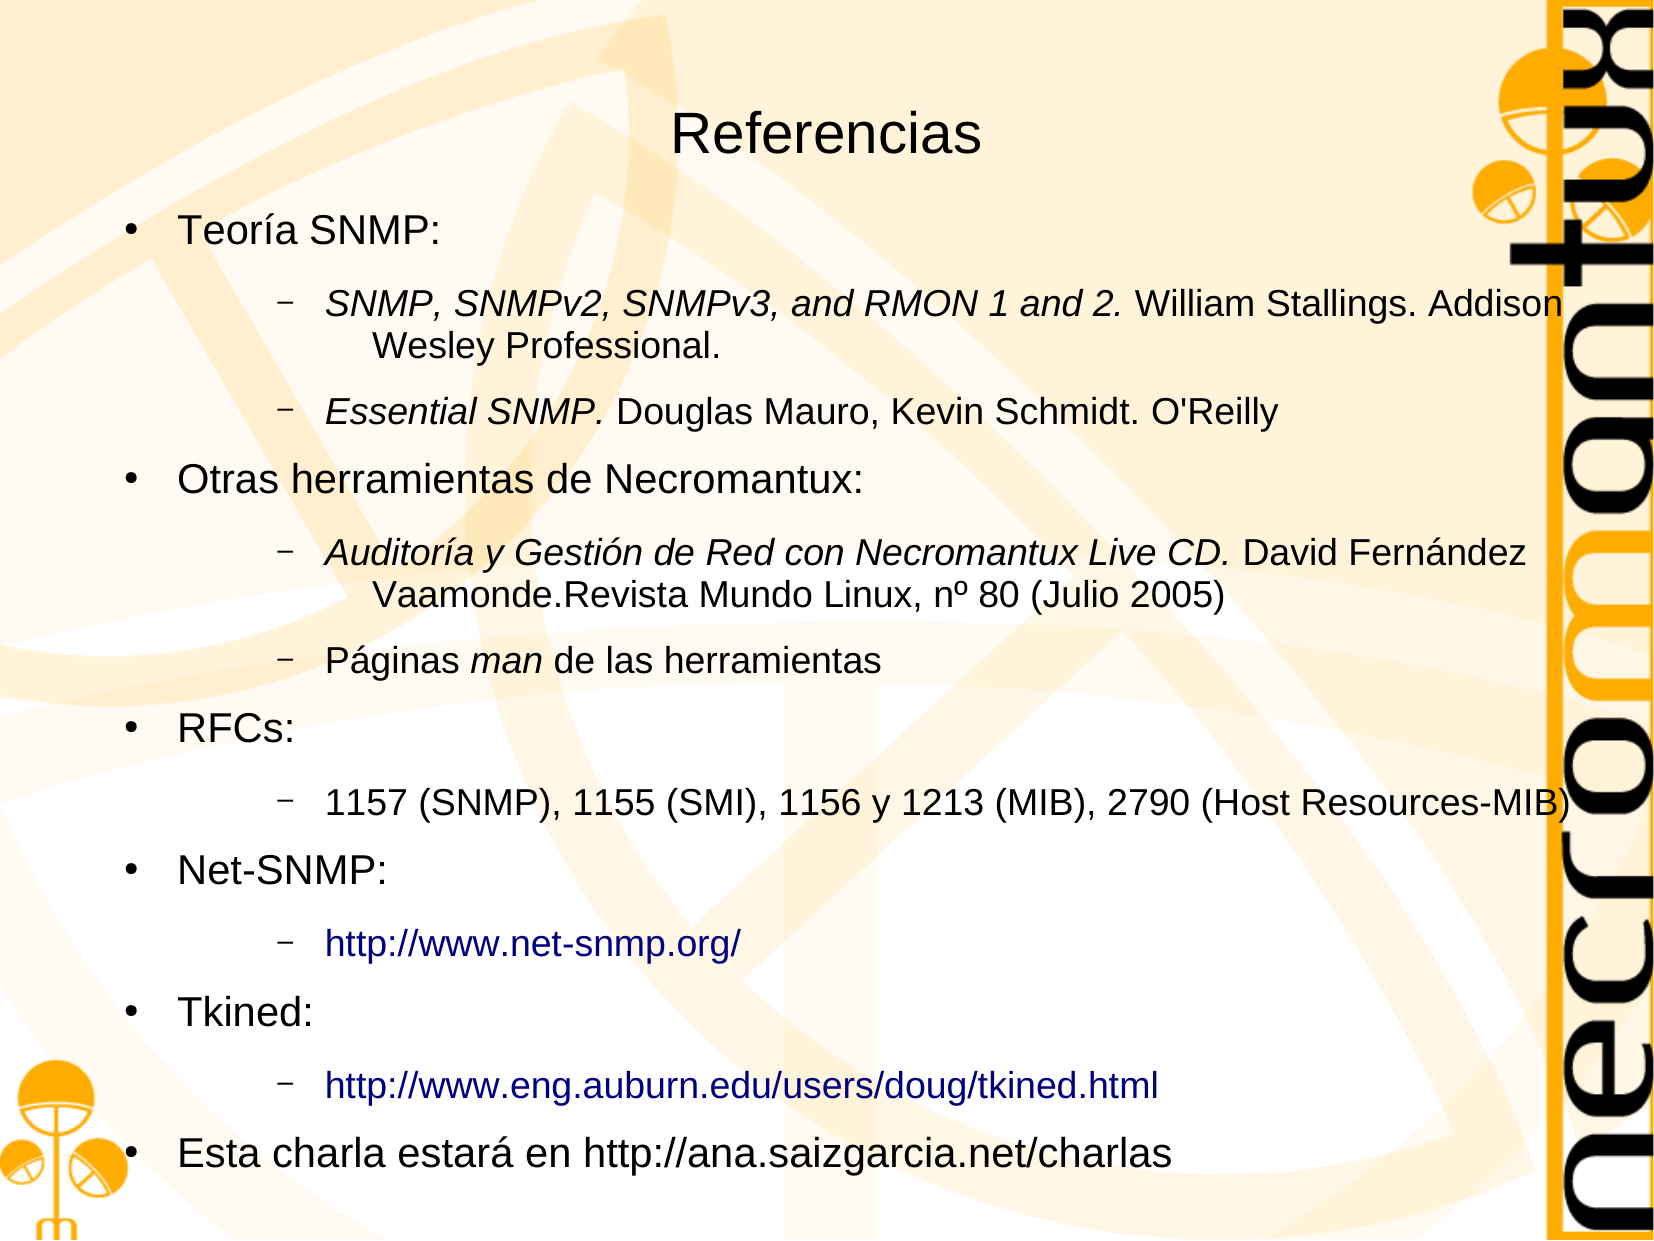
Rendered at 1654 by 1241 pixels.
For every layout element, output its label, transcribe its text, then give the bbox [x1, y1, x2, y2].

list Teoría SNMP: SNMP, SNMPv2, SNMPv3, and RMON 1 and 2. William Stallings. Addison Wesley Professional. Essential SNMP. Douglas Mauro, Kevin Schmidt. O'Reilly Otras herramientas de Necromantux: Auditoría y Gestión de Red con Necromantux Live CD. David Fernández Vaamonde.Revista Mundo Linux, nº 80 (Julio 2005) Páginas man de las herramientas RFCs: 1157 (SNMP), 1155 (SMI), 1156 y 1213 (MIB), 2790 (Host Resources-MIB) Net-SNMP: http://www.net-snmp.org/ Tkined: http://www.eng.auburn.edu/users/doug/tkined.html Esta charla estará en http://ana.saizgarcia.net/charlas [88, 206, 1595, 1241]
title Referencias [82, 59, 1571, 207]
picture [0, 0, 1654, 1240]
